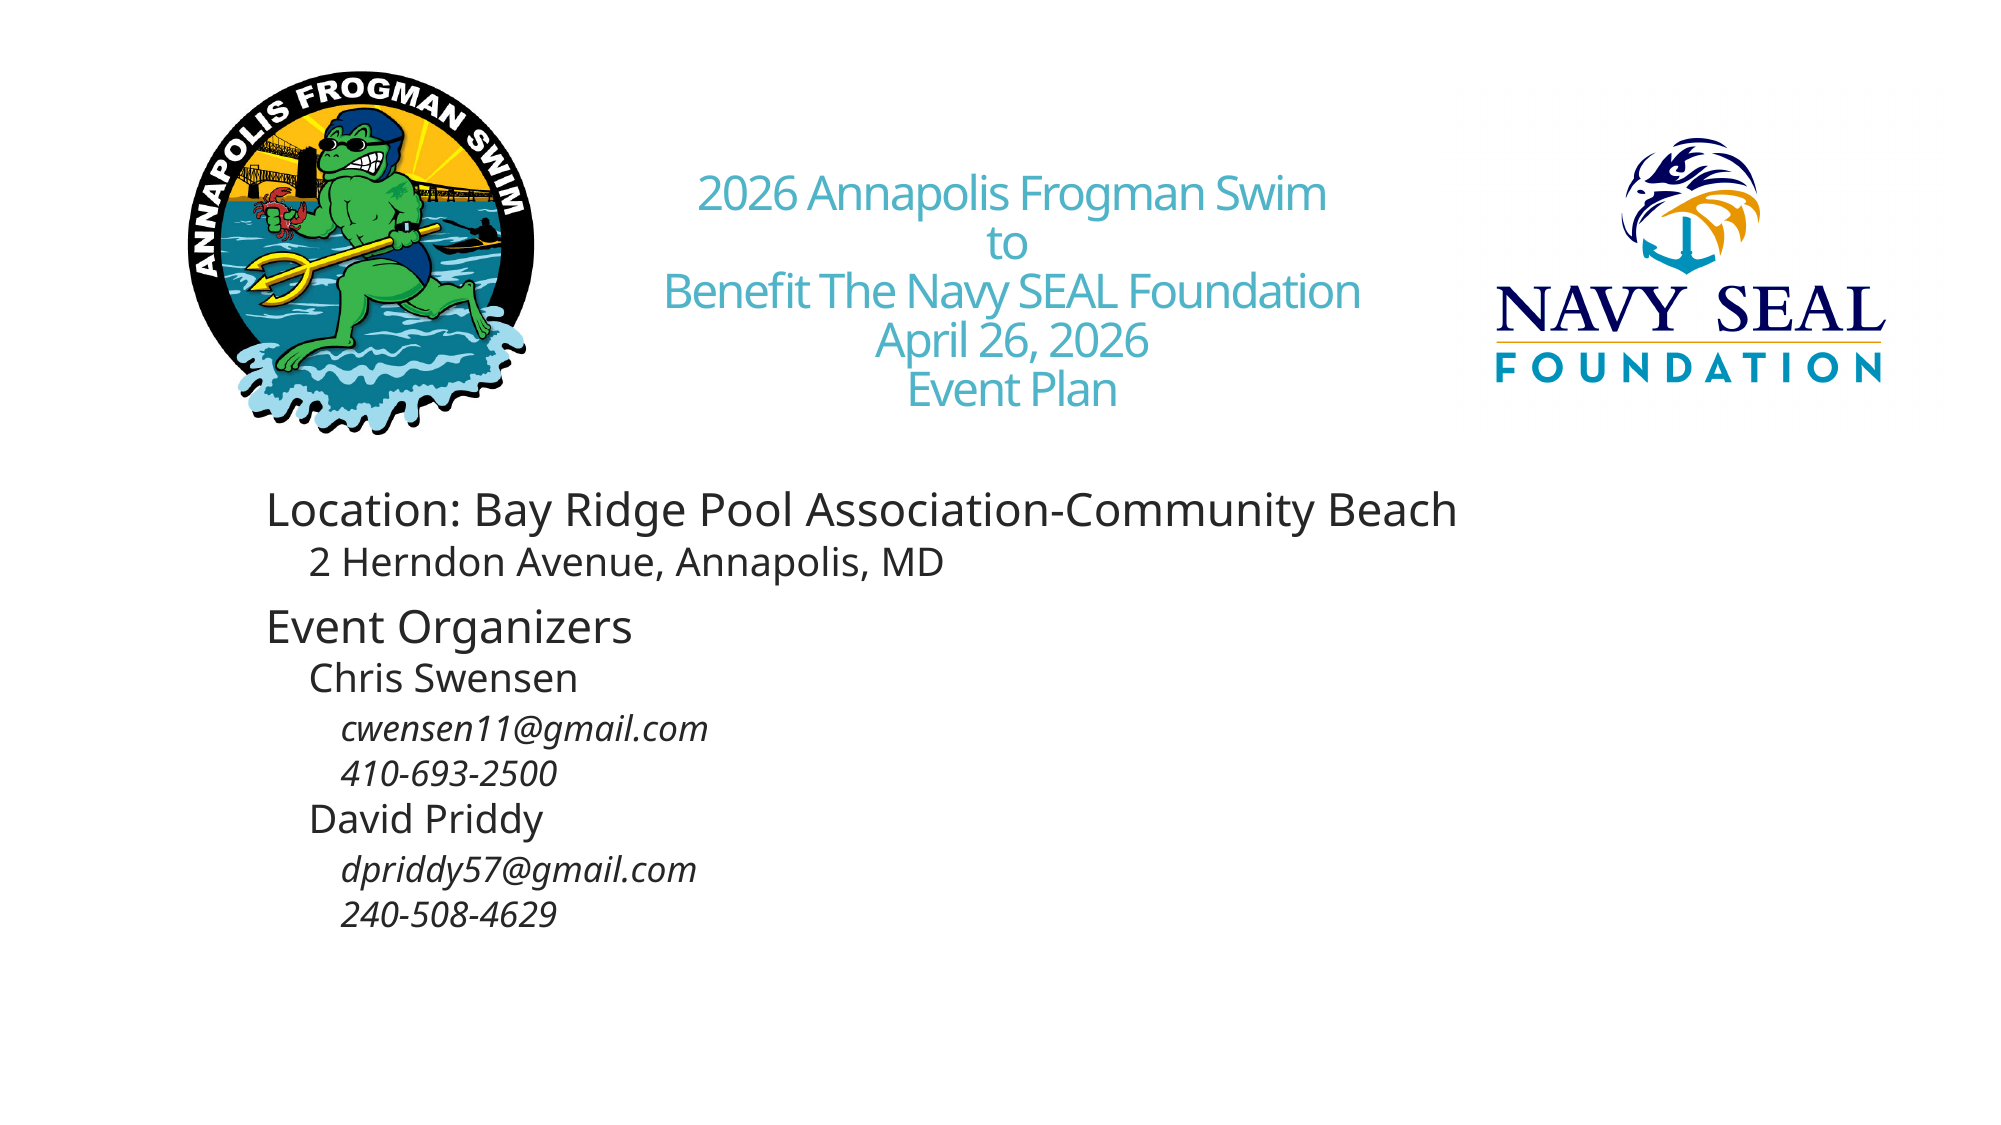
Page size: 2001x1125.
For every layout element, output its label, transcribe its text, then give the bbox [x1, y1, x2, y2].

picture [1440, 83, 1944, 433]
list Location: Bay Ridge Pool Association-Community Beach 2 Herndon Avenue, Annapolis, MD Event Organizers Chris Swensen cwensen11@gmail.com 410-693-2500 David Priddy dpriddy57@gmail.com 240-508-4629 [235, 486, 1765, 965]
title 2026 Annapolis Frogman Swim to Benefit The Navy SEAL Foundation April 26, 2026 Event Plan [560, 160, 1440, 428]
picture [162, 50, 560, 458]
